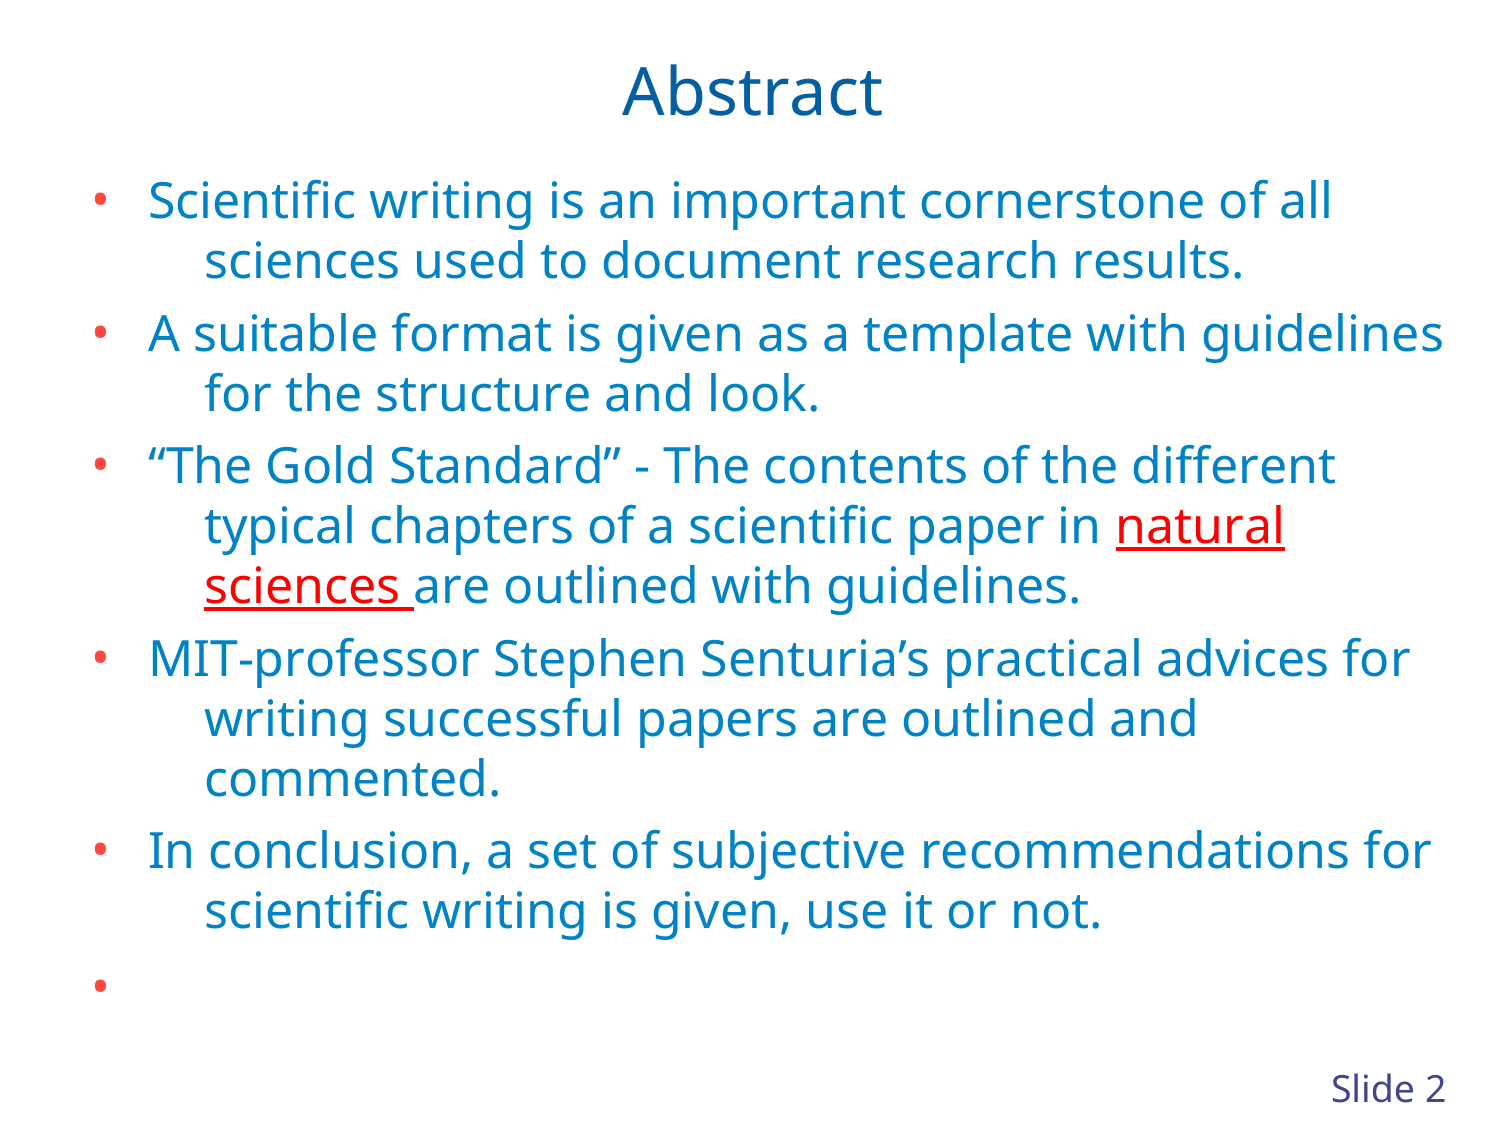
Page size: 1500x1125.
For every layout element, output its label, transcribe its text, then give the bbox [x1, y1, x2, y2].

list Scientific writing is an important cornerstone of all sciences used to document research results. A suitable format is given as a template with guidelines for the structure and look. “The Gold Standard” - The contents of the different typical chapters of a scientific paper in natural sciences are outlined with guidelines. MIT-professor Stephen Senturia’s practical advices for writing successful papers are outlined and commented. In conclusion, a set of subjective recommendations for scientific writing is given, use it or not. [76, 160, 1471, 949]
title Abstract [93, 19, 1413, 137]
